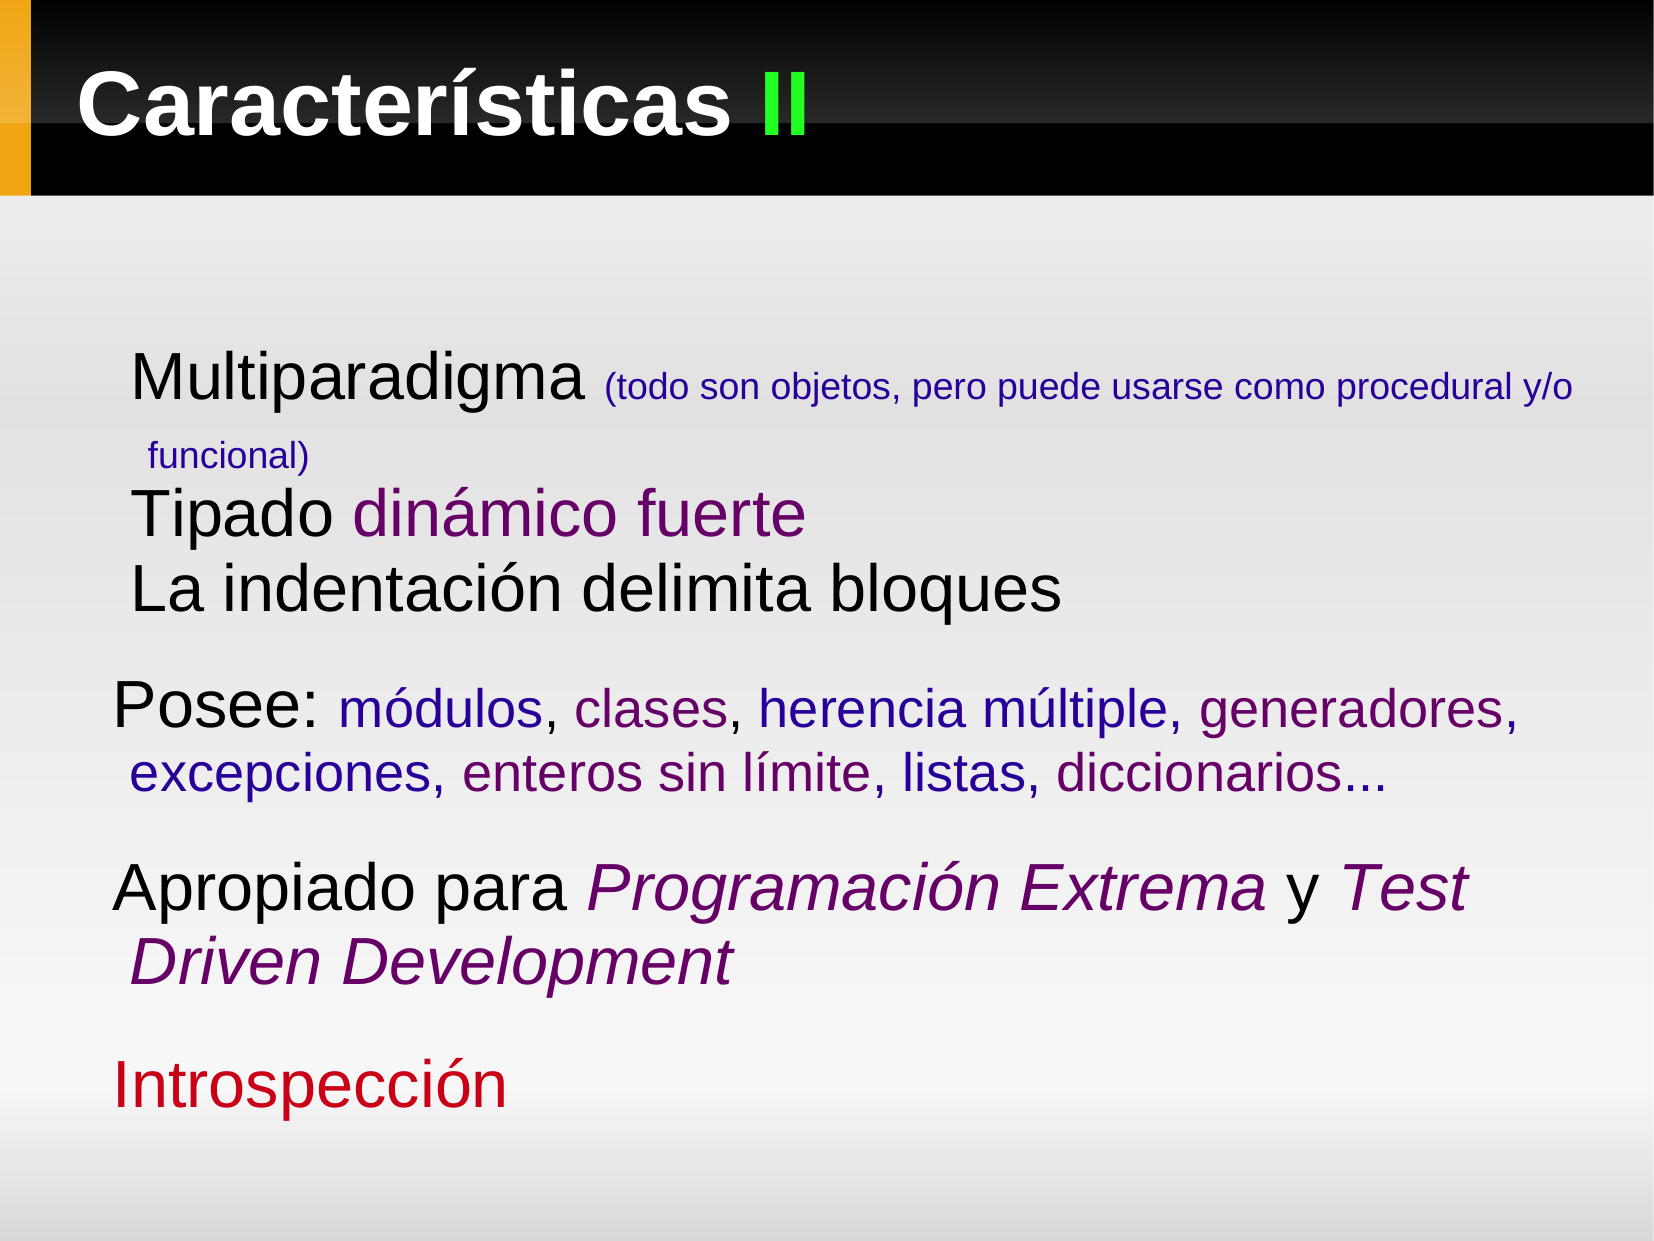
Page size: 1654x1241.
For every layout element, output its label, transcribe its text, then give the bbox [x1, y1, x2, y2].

title Características II [76, 7, 1565, 200]
picture [0, 0, 1654, 1241]
subtitle Multiparadigma (todo son objetos, pero puede usarse como procedural y/o funcional) Tipado dinámico fuerte La indentación delimita bloques Posee: módulos, clases, herencia múltiple, generadores, excepciones, enteros sin límite, listas, diccionarios... Apropiado para Programación Extrema y Test Driven Development Introspección [59, 214, 1595, 1209]
